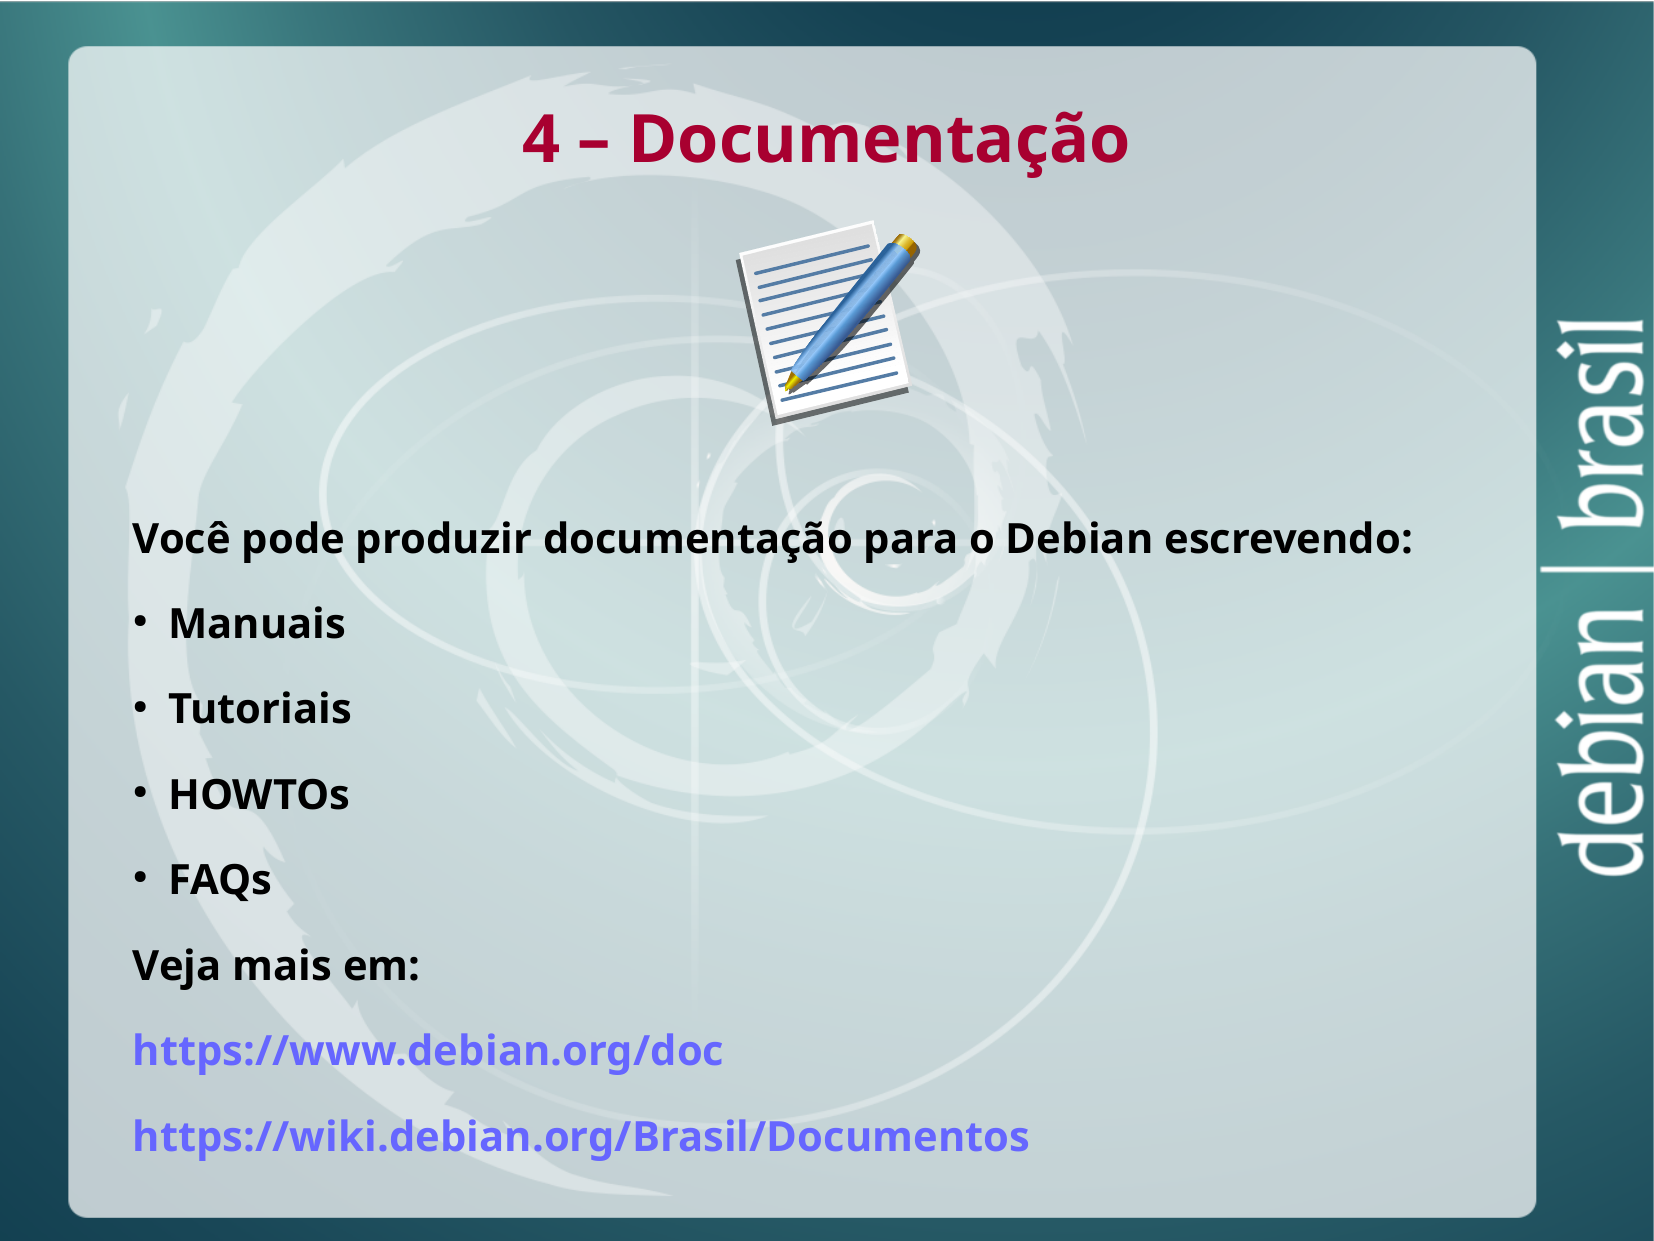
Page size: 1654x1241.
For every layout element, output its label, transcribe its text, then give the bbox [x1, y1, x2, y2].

picture [0, 0, 1654, 1241]
text_box 4 – Documentação [507, 83, 1146, 225]
text_box Você pode produzir documentação para o Debian escrevendo: Manuais Tutoriais HOWTOs FAQs Veja mais em: https://www.debian.org/doc https://wiki.debian.org/Brasil/Documentos [118, 472, 1477, 1241]
